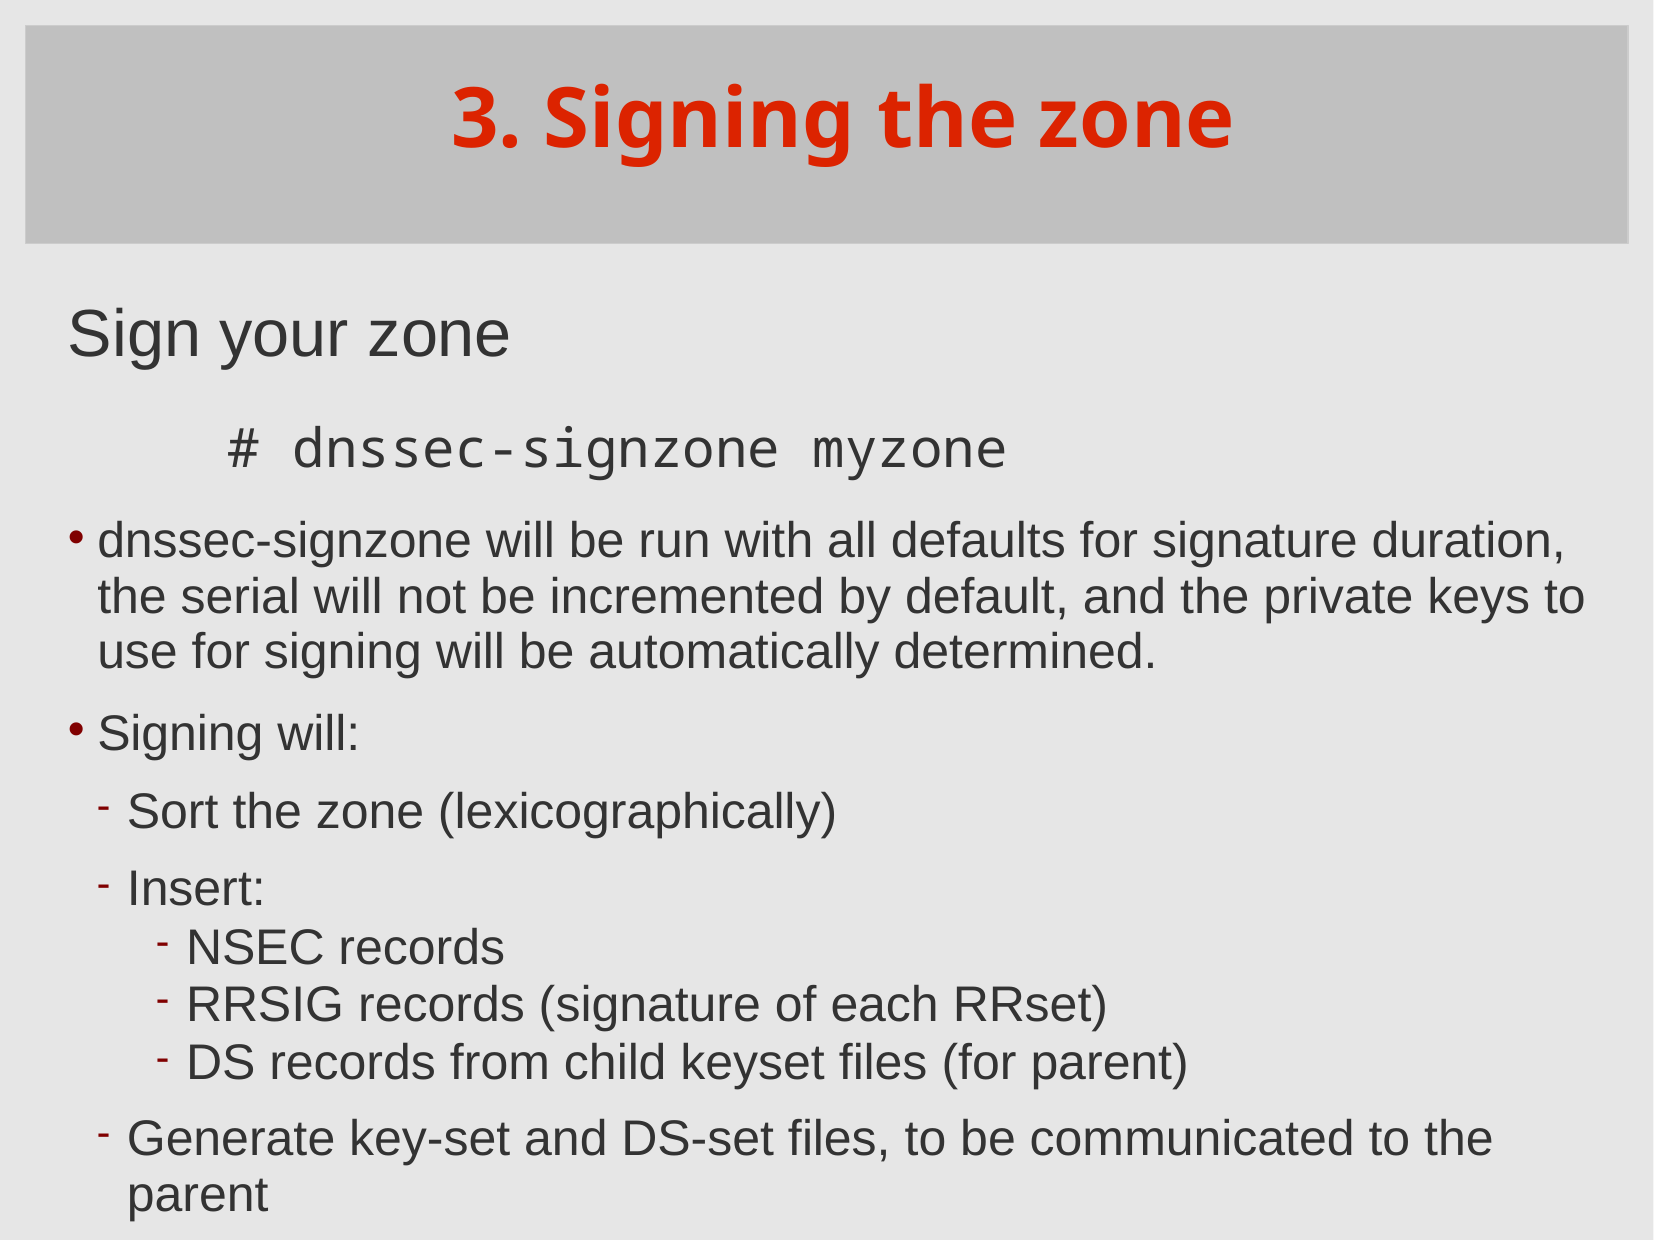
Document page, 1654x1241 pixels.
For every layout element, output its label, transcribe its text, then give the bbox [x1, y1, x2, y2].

list Sign your zone # dnssec-signzone myzone dnssec-signzone will be run with all defaults for signature duration, the serial will not be incremented by default, and the private keys to use for signing will be automatically determined. Signing will: Sort the zone (lexicographically) Insert: NSEC records RRSIG records (signature of each RRset)‏ DS records from child keyset files (for parent)‏ Generate key-set and DS-set files, to be communicated to the parent [23, 288, 1631, 1201]
title 3. Signing the zone [59, 53, 1628, 177]
